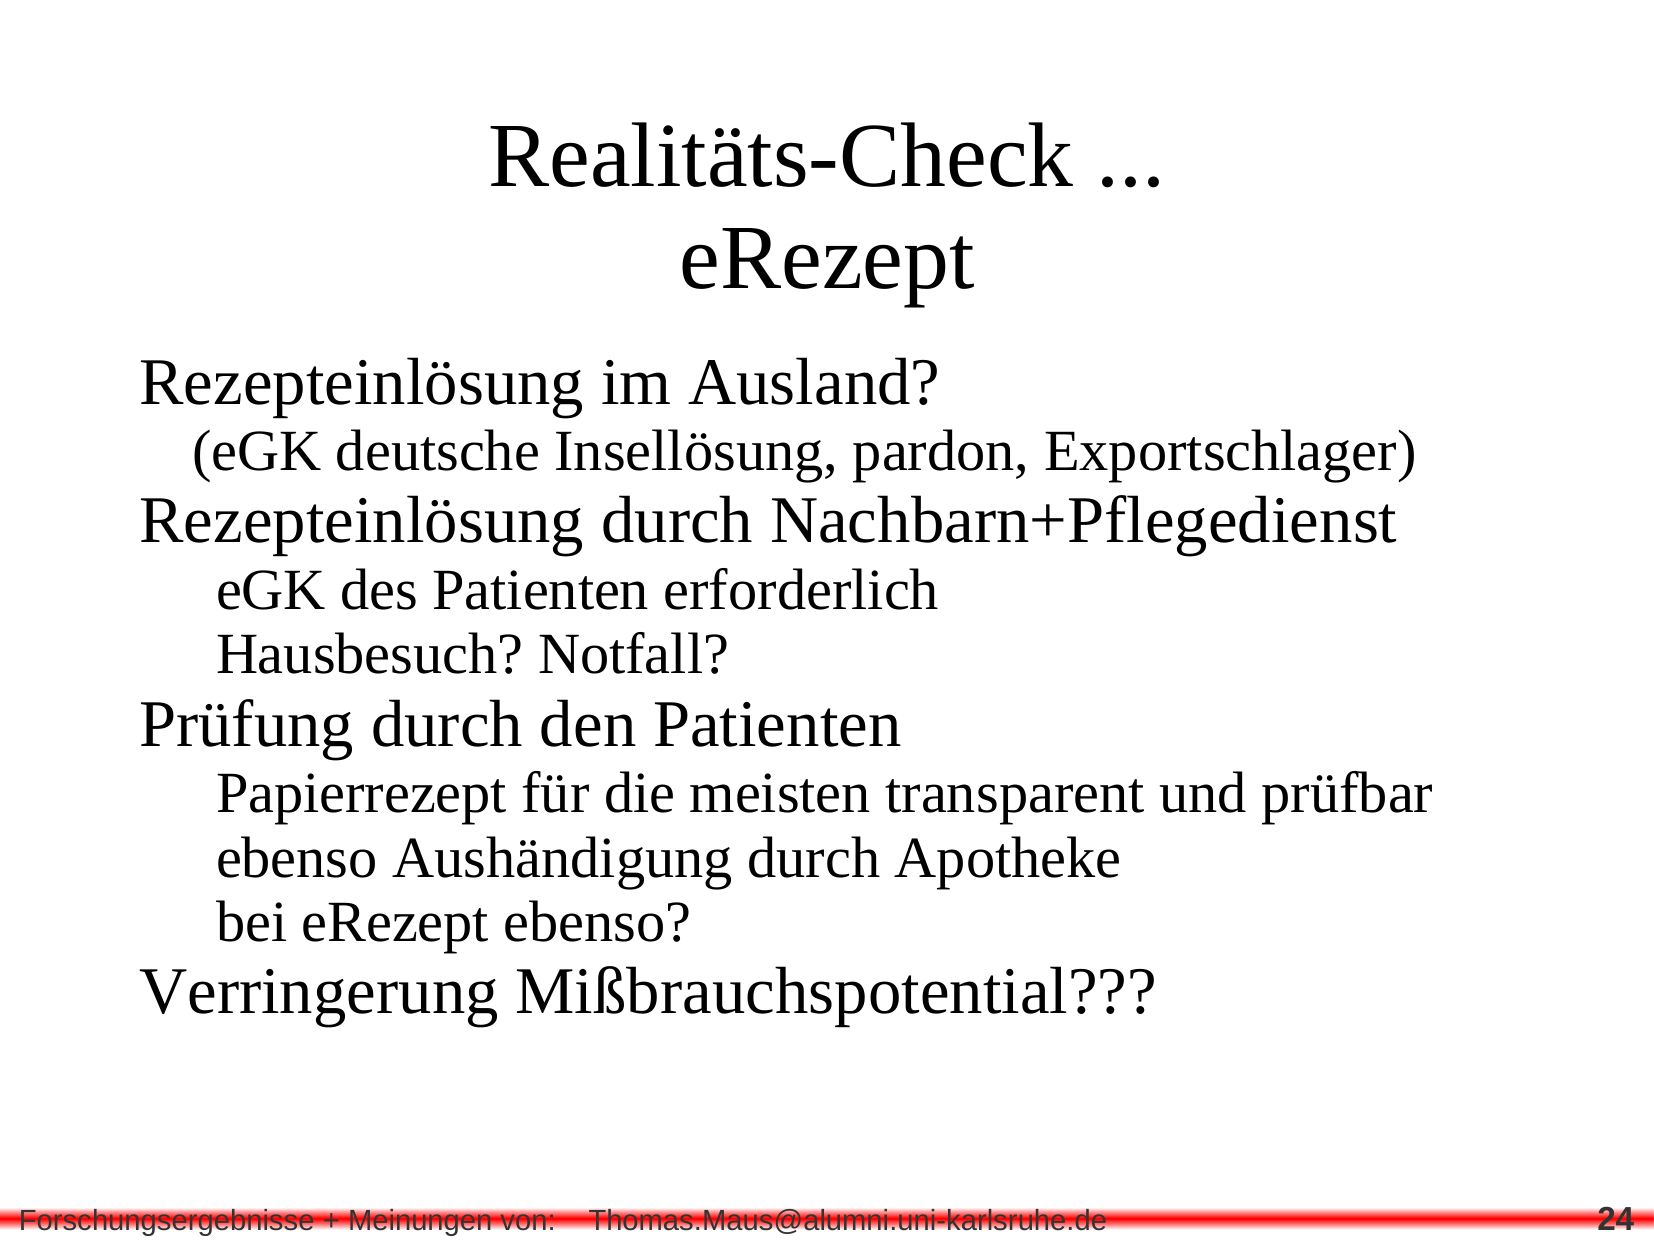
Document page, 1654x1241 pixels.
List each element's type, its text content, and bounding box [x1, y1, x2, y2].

title Realitäts-Check ... eRezept [121, 95, 1534, 318]
list Rezepteinlösung im Ausland? (eGK deutsche Insellösung, pardon, Exportschlager) Rezepteinlösung durch Nachbarn+Pflegedienst eGK des Patienten erforderlich Hausbesuch? Notfall? Prüfung durch den Patienten Papierrezept für die meisten transparent und prüfbar ebenso Aushändigung durch Apotheke bei eRezept ebenso? Verringerung Mißbrauchspotential??? [121, 344, 1534, 1127]
